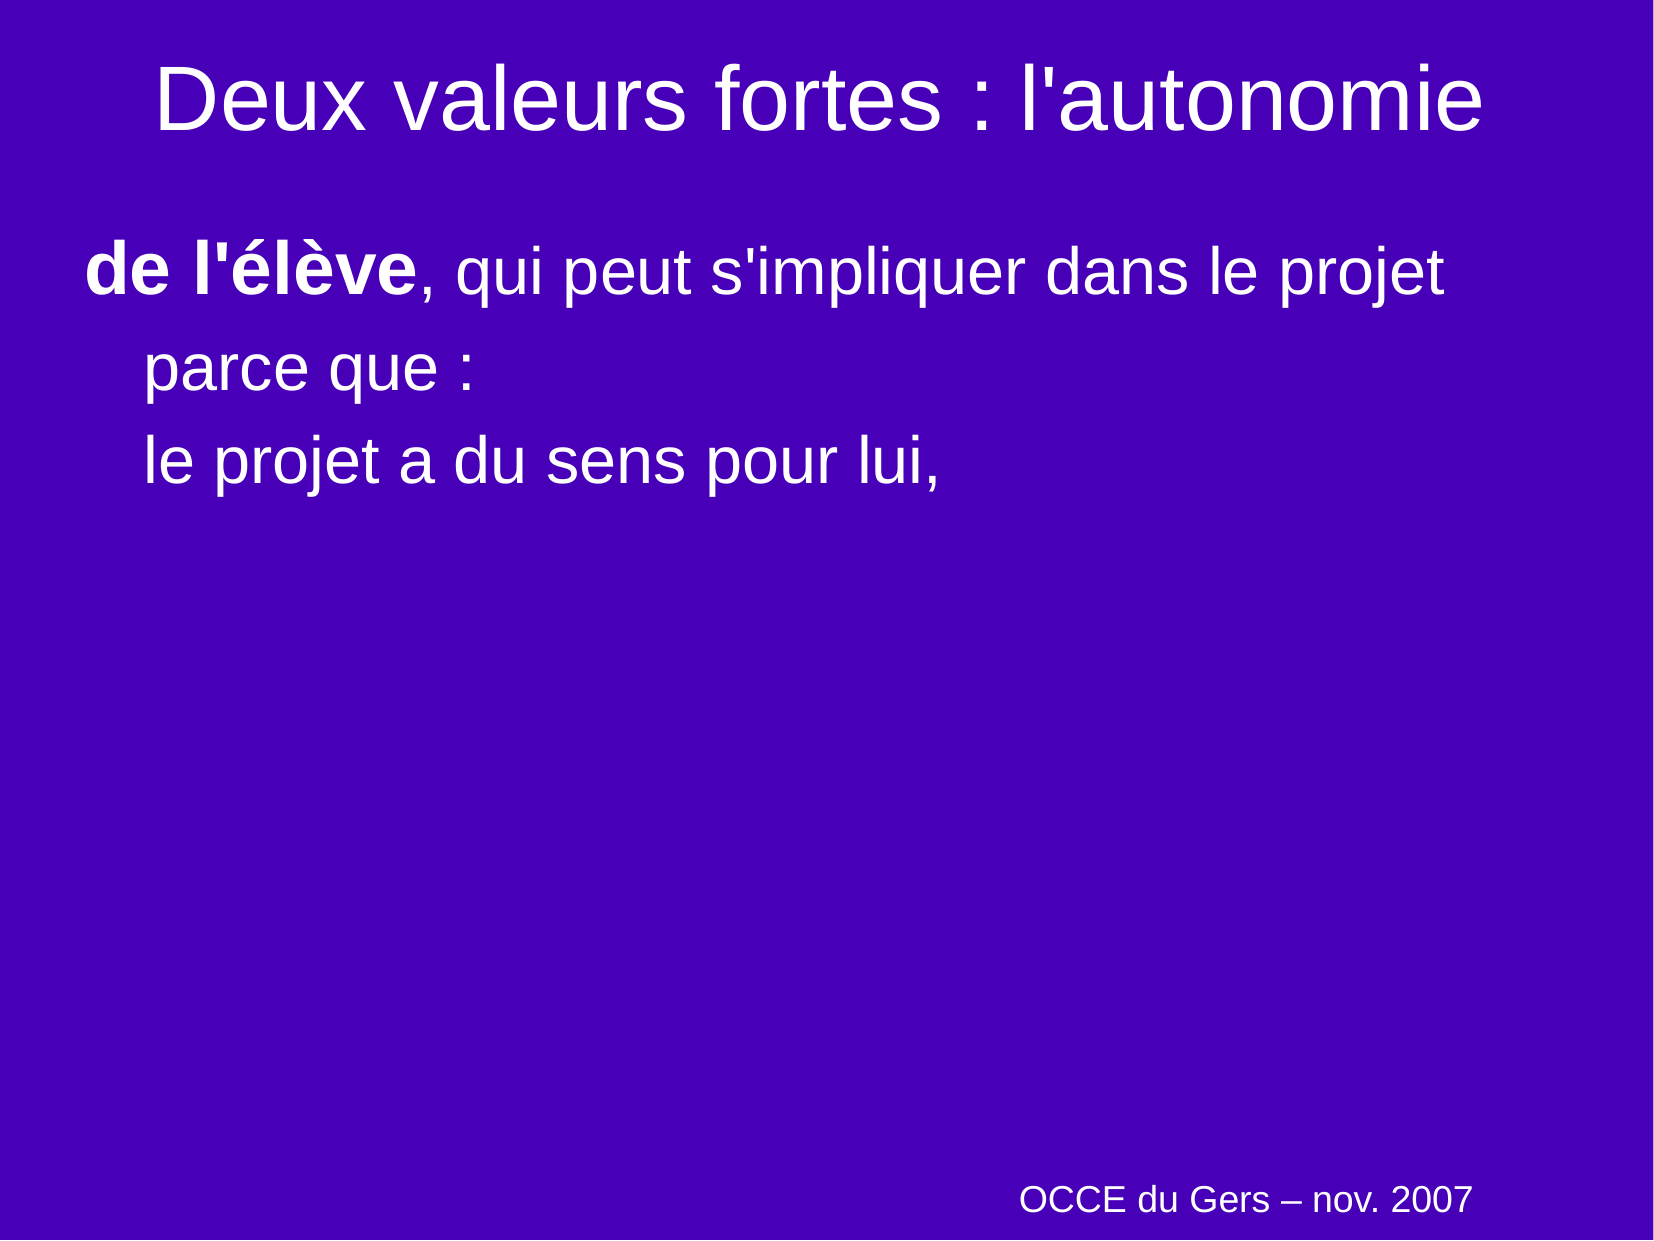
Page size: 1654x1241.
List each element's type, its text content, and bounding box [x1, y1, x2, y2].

title Deux valeurs fortes : l'autonomie [76, 14, 1565, 184]
text_box OCCE du Gers – nov. 2007 [1003, 1171, 1625, 1229]
subtitle de l'élève, qui peut s'impliquer dans le projet parce que : le projet a du sens pour lui, [84, 205, 1573, 983]
